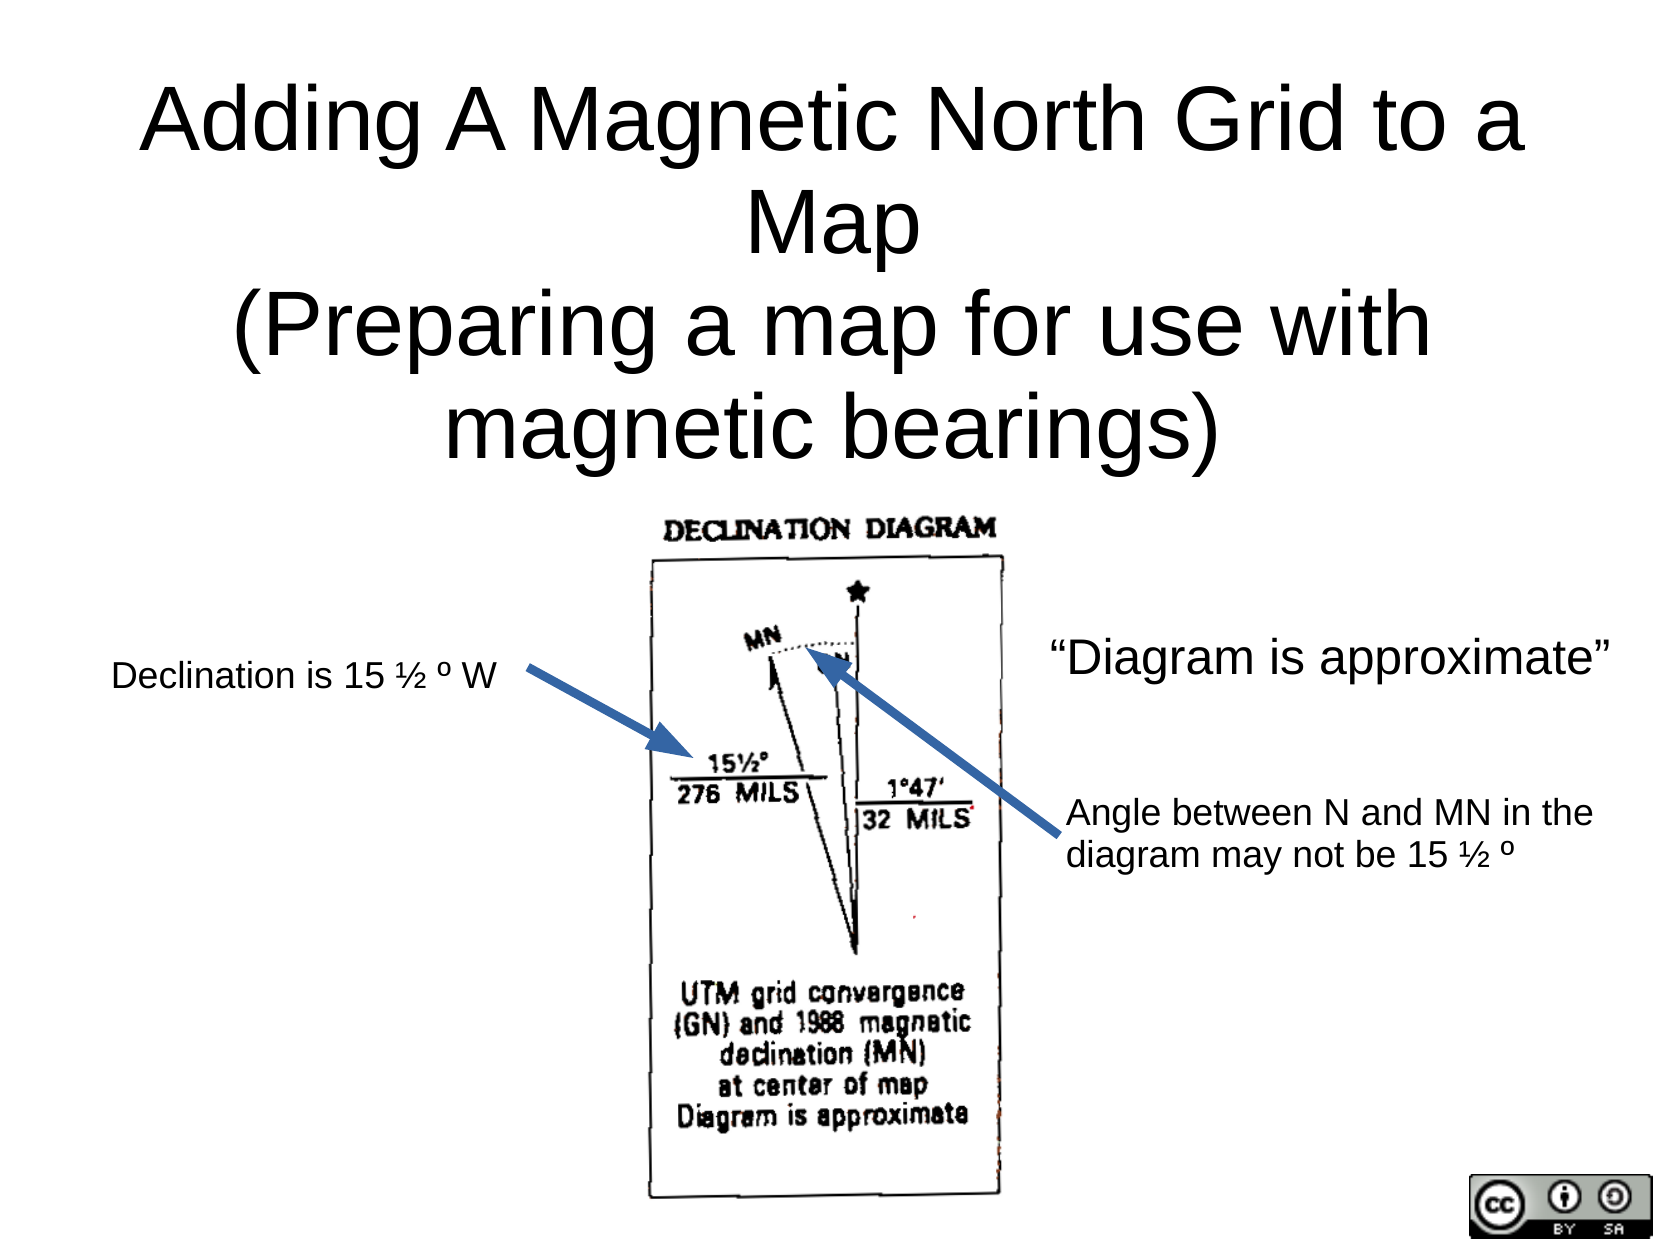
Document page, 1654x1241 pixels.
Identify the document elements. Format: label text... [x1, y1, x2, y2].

text_box Angle between N and MN in the diagram may not be 15 ½ º [1051, 783, 1617, 925]
text_box Declination is 15 ½ º W [96, 563, 513, 1063]
title Adding A Magnetic North Grid to a Map (Preparing a map for use with magnetic bearings) [89, 67, 1578, 478]
picture [633, 498, 1024, 1219]
picture [1469, 1174, 1653, 1239]
text_box “Diagram is approximate” [1035, 622, 1636, 693]
